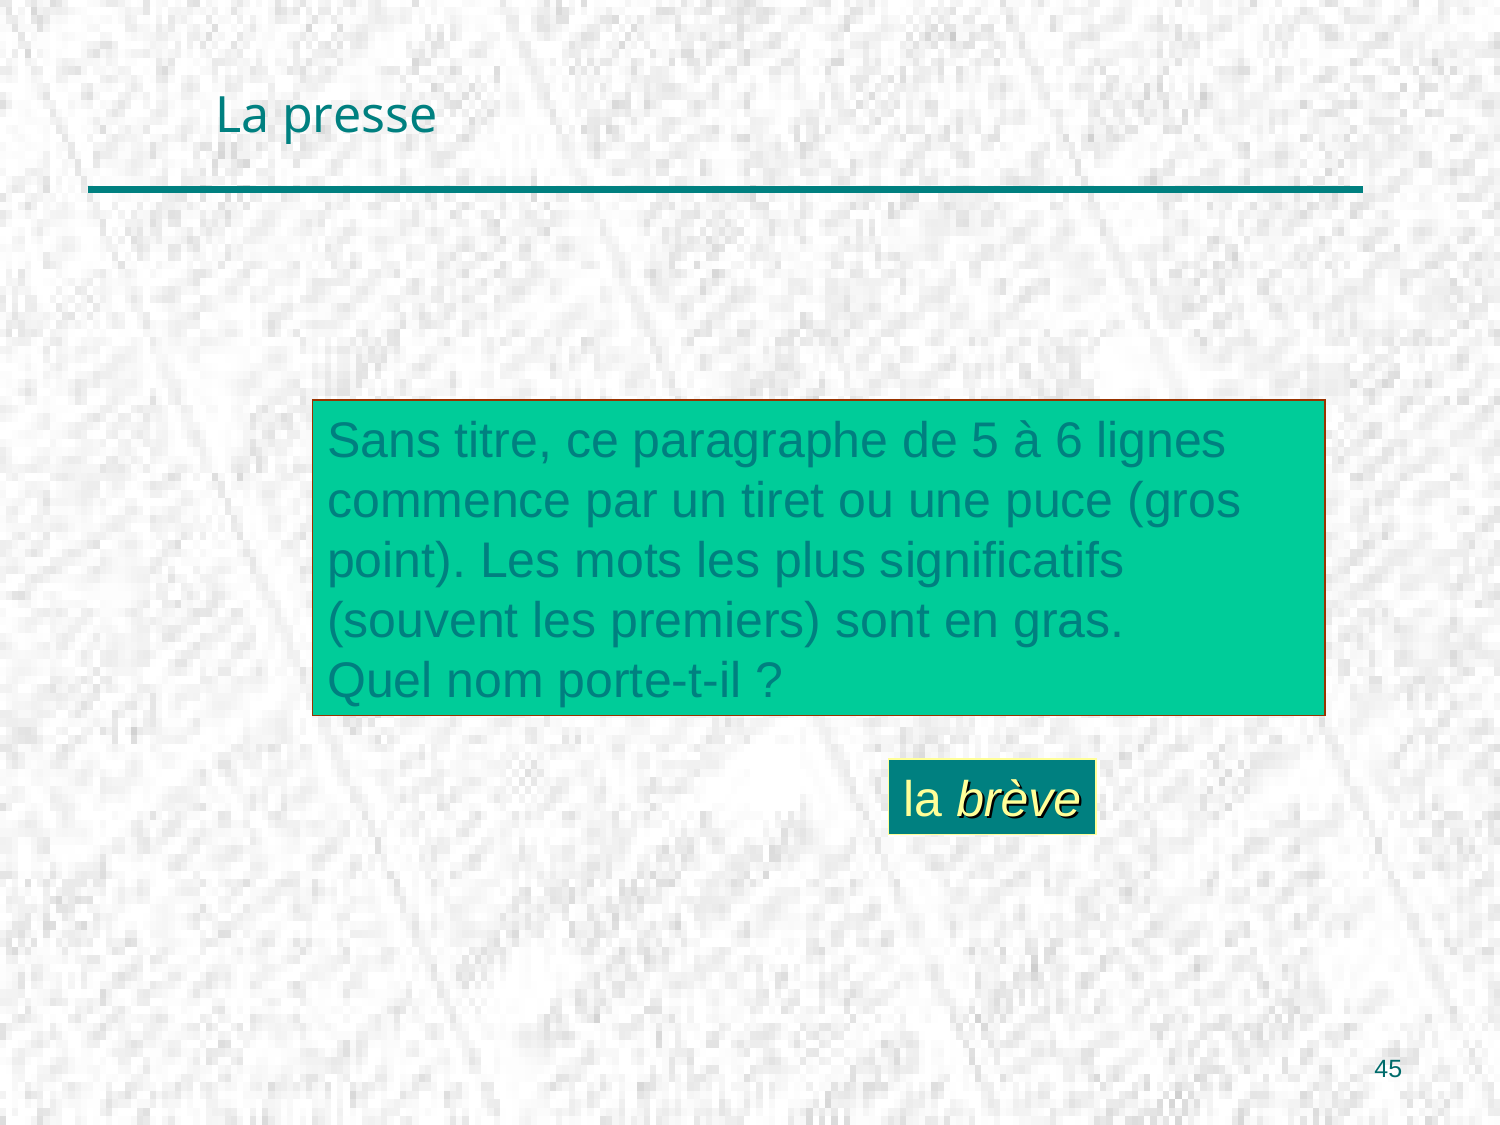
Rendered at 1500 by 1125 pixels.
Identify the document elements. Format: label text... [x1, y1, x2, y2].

text_box la brève [888, 759, 1097, 835]
picture [0, 0, 1500, 1125]
text_box Sans titre, ce paragraphe de 5 à 6 lignes commence par un tiret ou une puce (gros point). Les mots les plus significatifs (souvent les premiers) sont en gras. Quel nom porte-t-il ? [312, 399, 1326, 716]
text_box La presse [200, 74, 454, 151]
